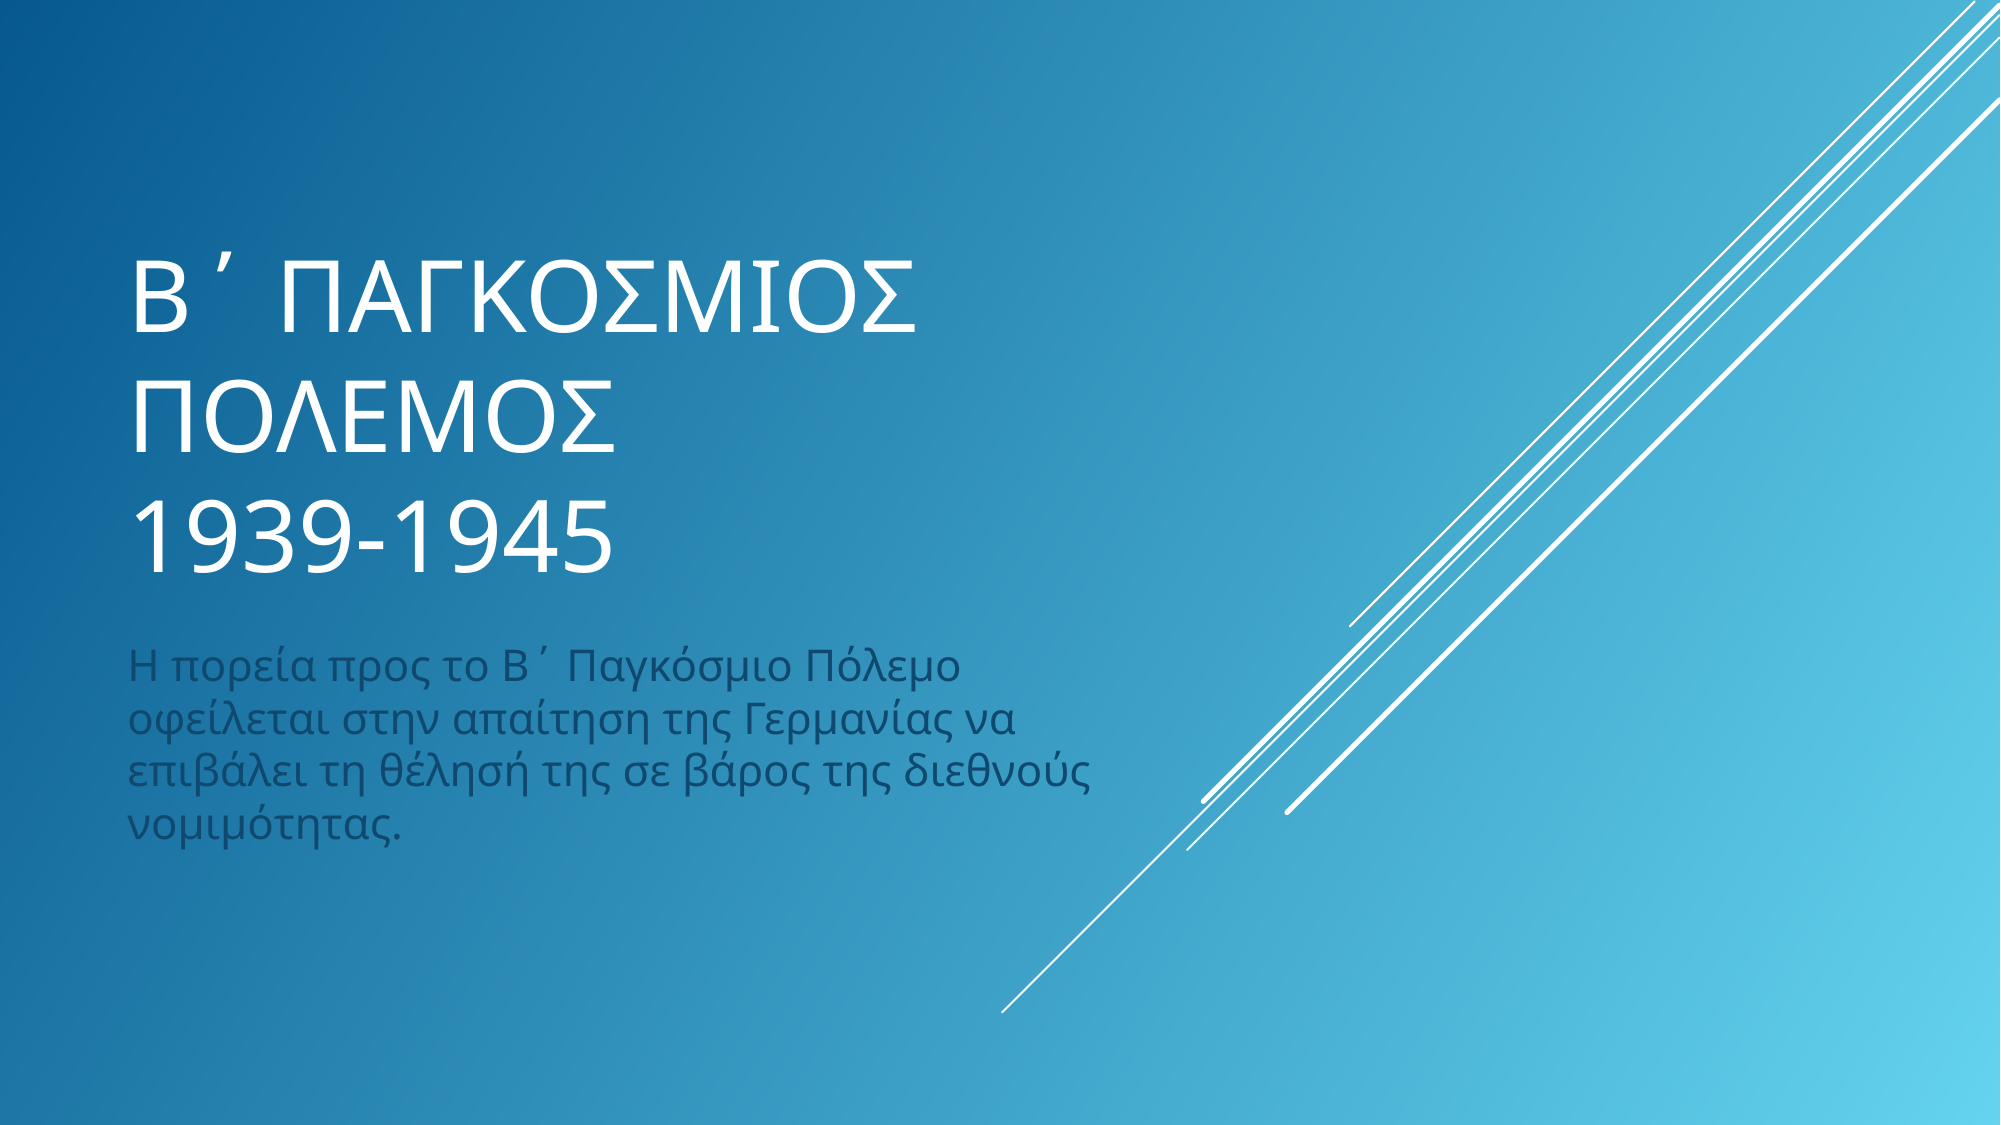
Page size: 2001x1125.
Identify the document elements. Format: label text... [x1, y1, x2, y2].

subtitle Η πορεία προς το Β΄ Παγκόσμιο Πόλεμο οφείλεται στην απαίτηση της Γερμανίας να επιβάλει τη θέλησή της σε βάρος της διεθνούς νομιμότητας. [112, 630, 1163, 950]
title Β΄ ΠΑΓΚΟΣΜΙΟΣ ΠΟΛΕΜΟΣ 1939-1945 [112, 112, 1425, 601]
